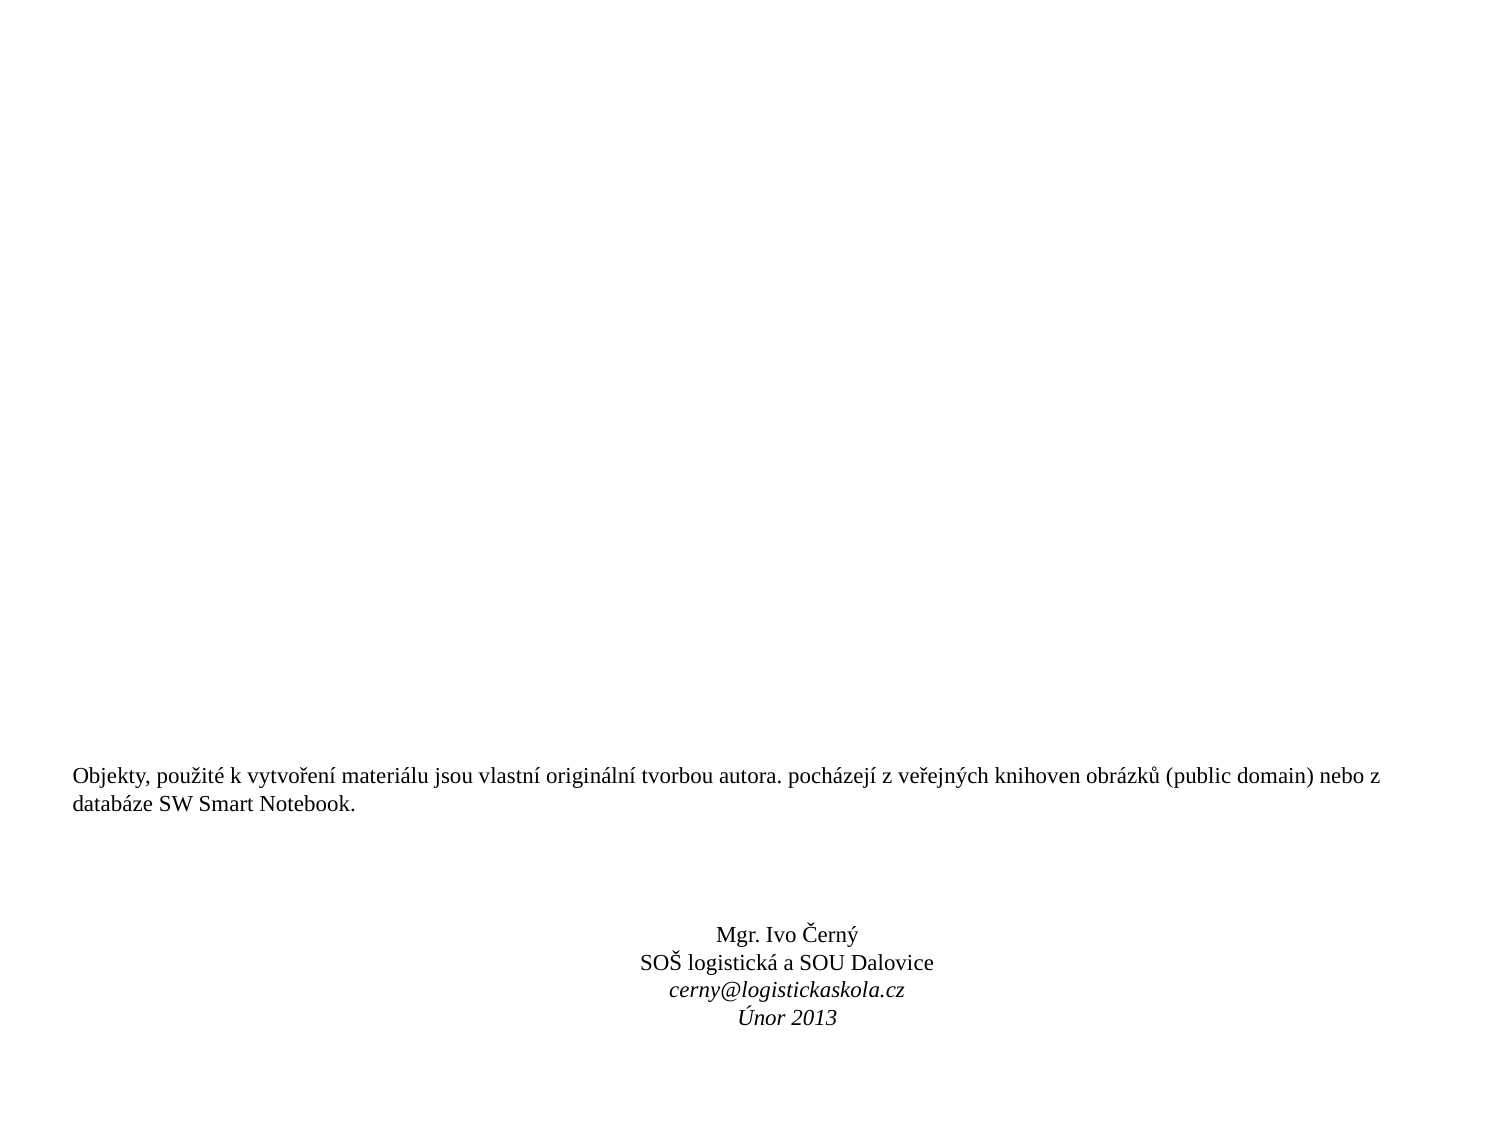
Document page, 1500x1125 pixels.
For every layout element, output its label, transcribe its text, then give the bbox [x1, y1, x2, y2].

text_box Mgr. Ivo Černý SOŠ logistická a SOU Dalovice cerny@logistickaskola.cz Únor 2013 [494, 913, 1080, 1039]
text_box Objekty, použité k vytvoření materiálu jsou vlastní originální tvorbou autora. pocházejí z veřejných knihoven obrázků (public domain) nebo z databáze SW Smart Notebook. [58, 753, 1442, 823]
